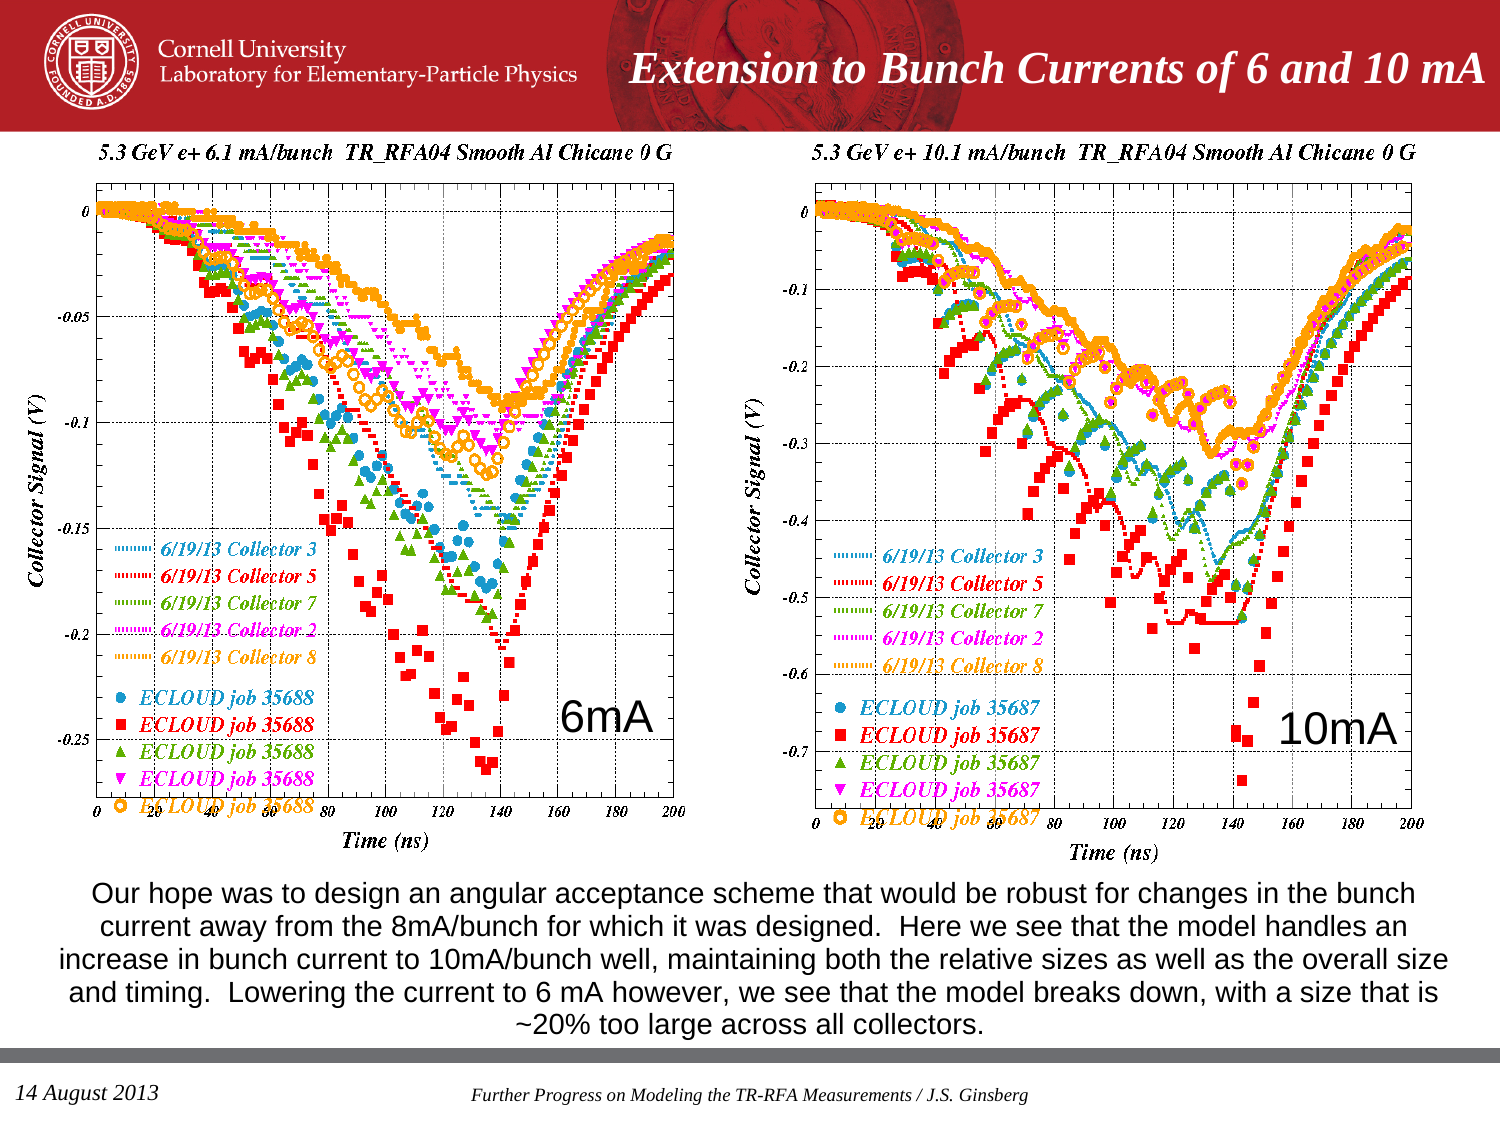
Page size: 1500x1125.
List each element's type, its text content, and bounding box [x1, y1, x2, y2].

title Extension to Bunch Currents of 6 and 10 mA [600, 0, 1500, 215]
text_box 10mA [1263, 629, 1451, 818]
list Our hope was to design an angular acceptance scheme that would be robust for changes in the bunch current away from the 8mA/bunch for which it was designed. Here we see that the model handles an increase in bunch current to 10mA/bunch well, maintaining both the relative sizes as well as the overall size and timing. Lowering the current to 6 mA however, we see that the model breaks down, with a size that is ~20% too large across all collectors. [42, 877, 1468, 1065]
picture [726, 132, 1454, 877]
text_box 6mA [544, 617, 695, 787]
picture [0, 0, 713, 857]
